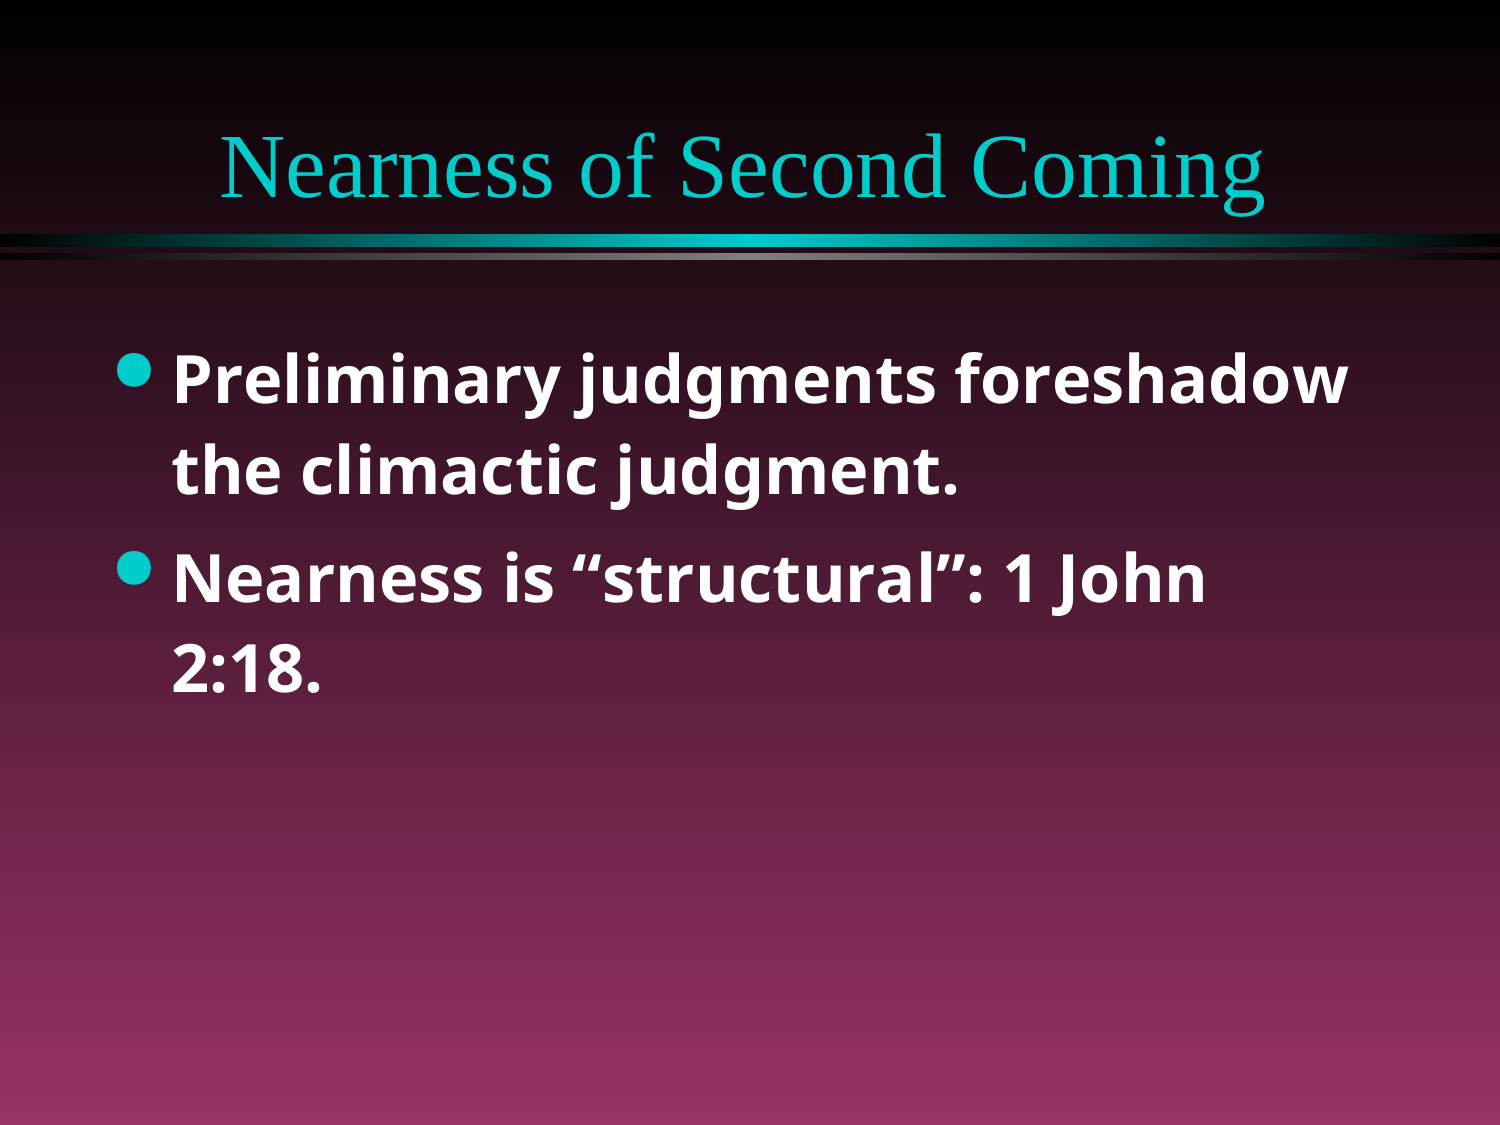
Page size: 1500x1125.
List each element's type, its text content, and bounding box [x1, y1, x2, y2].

list Preliminary judgments foreshadow the climactic judgment. Nearness is “structural”: 1 John 2:18. [99, 324, 1388, 1001]
title Nearness of Second Coming [99, 37, 1388, 225]
